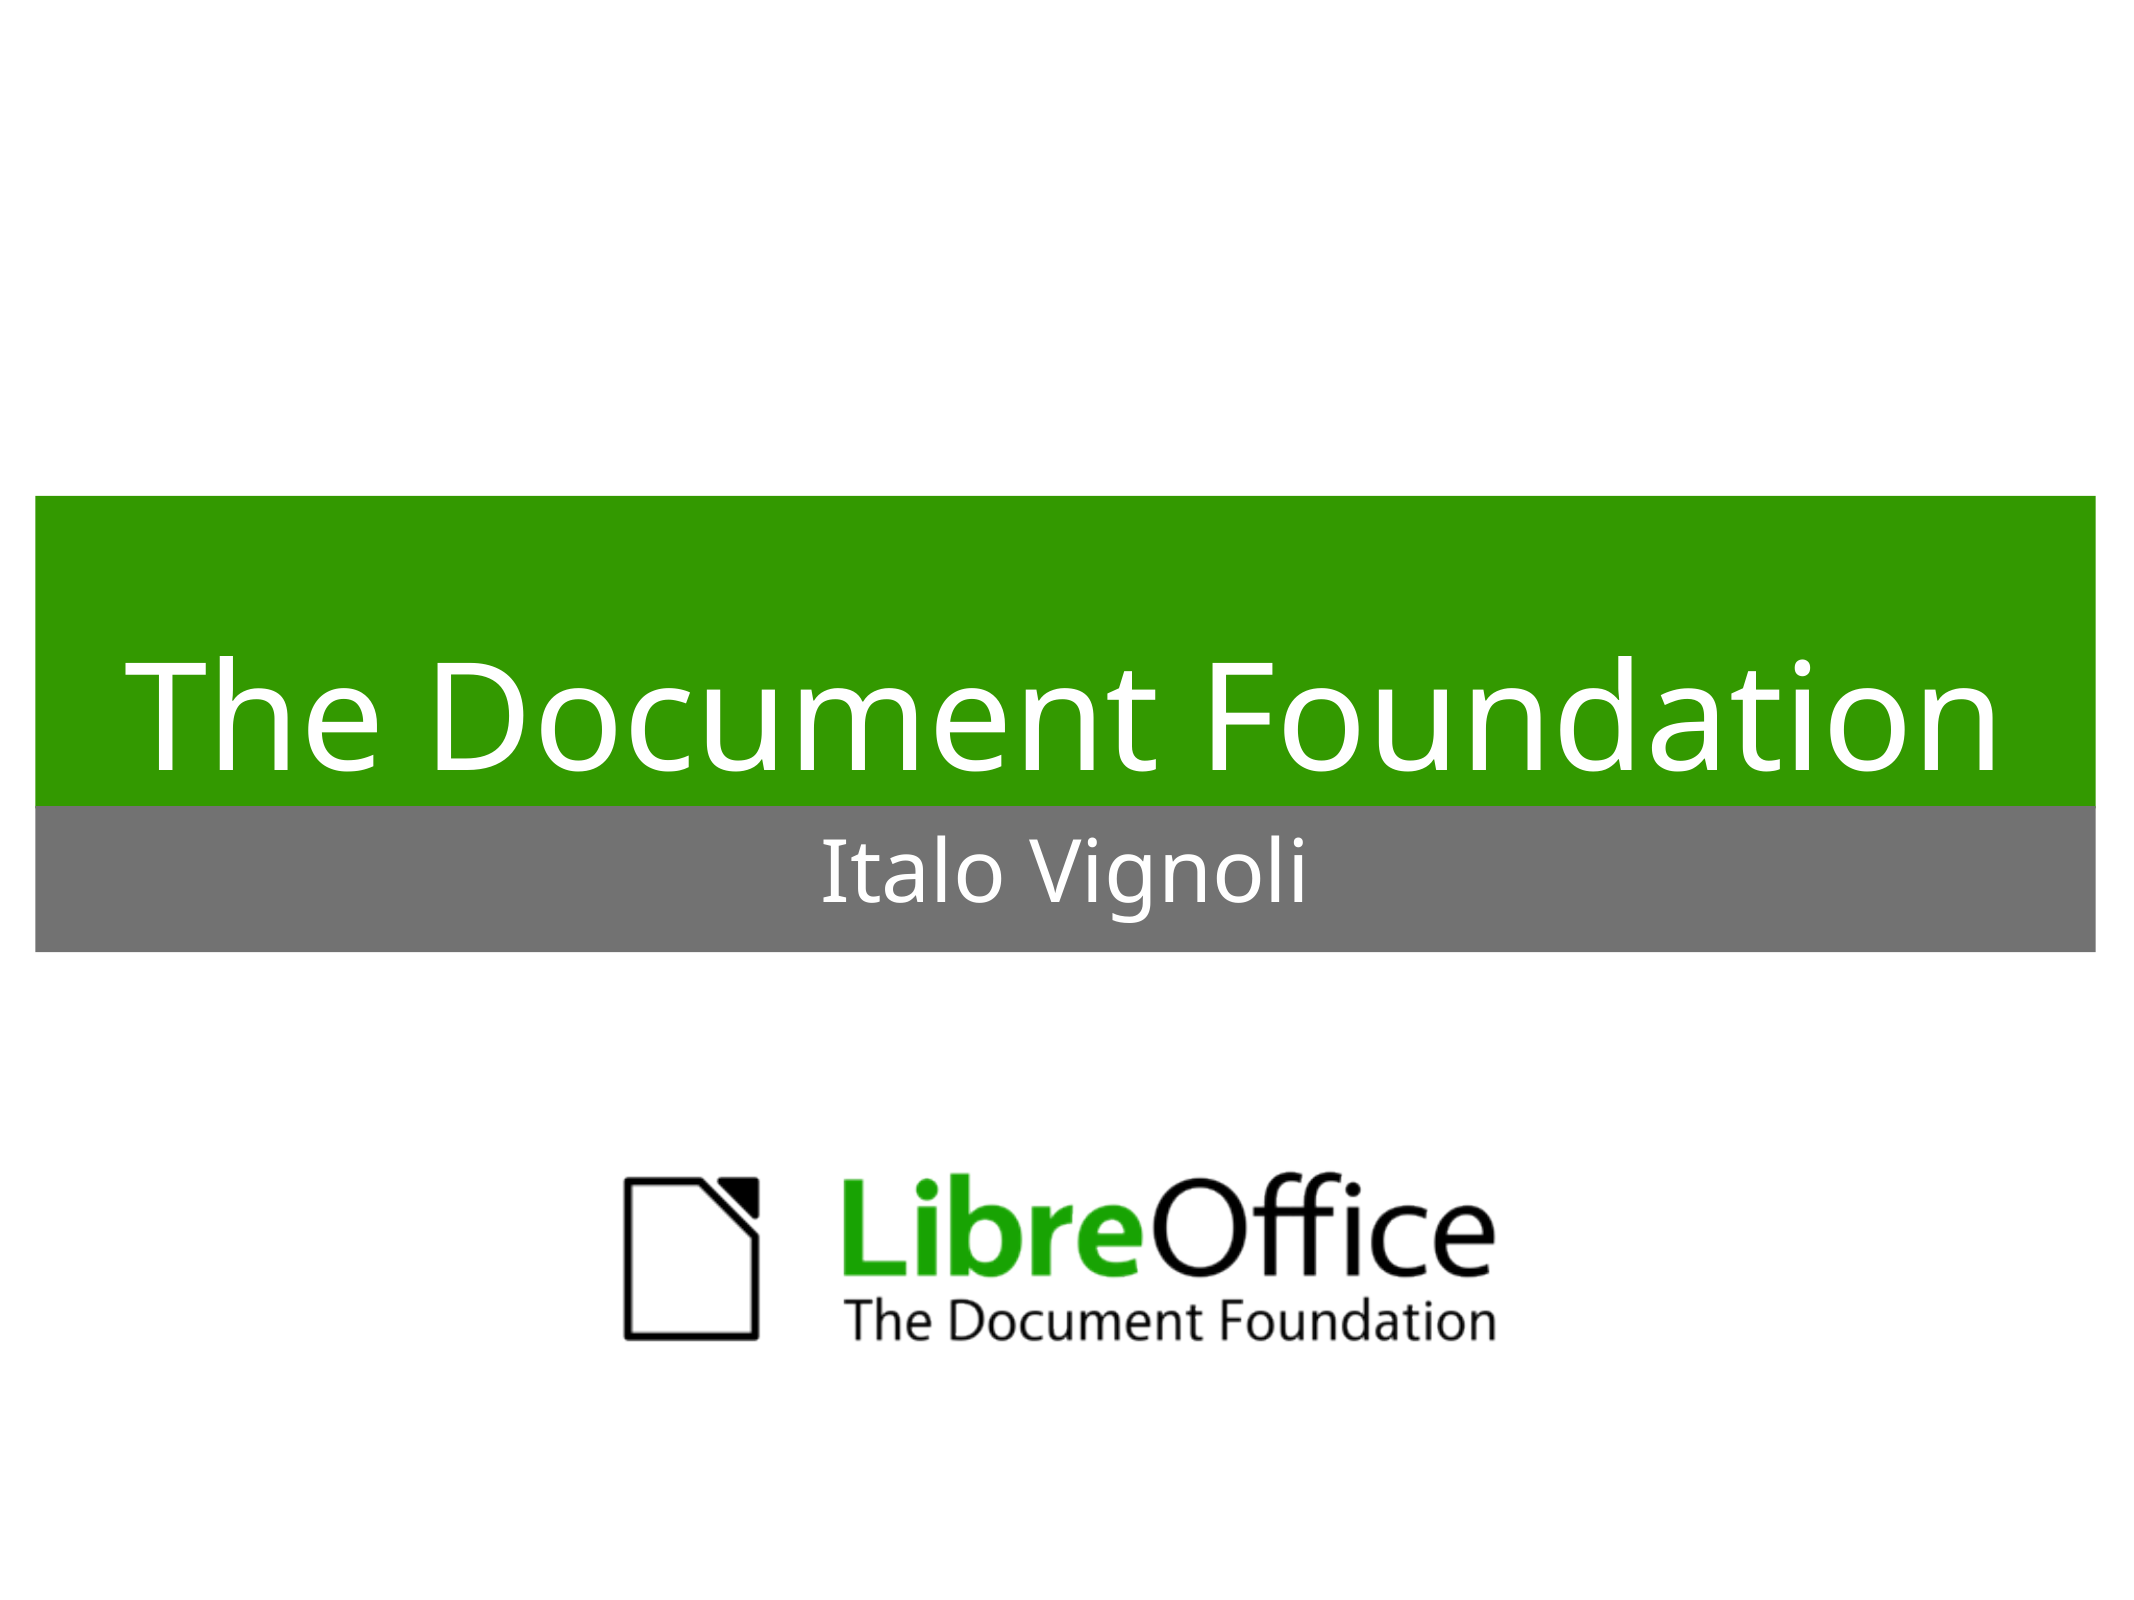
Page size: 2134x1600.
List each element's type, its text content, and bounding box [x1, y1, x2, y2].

title The Document Foundation [35, 495, 2096, 806]
picture [571, 1133, 1561, 1386]
list Italo Vignoli [35, 806, 2096, 953]
